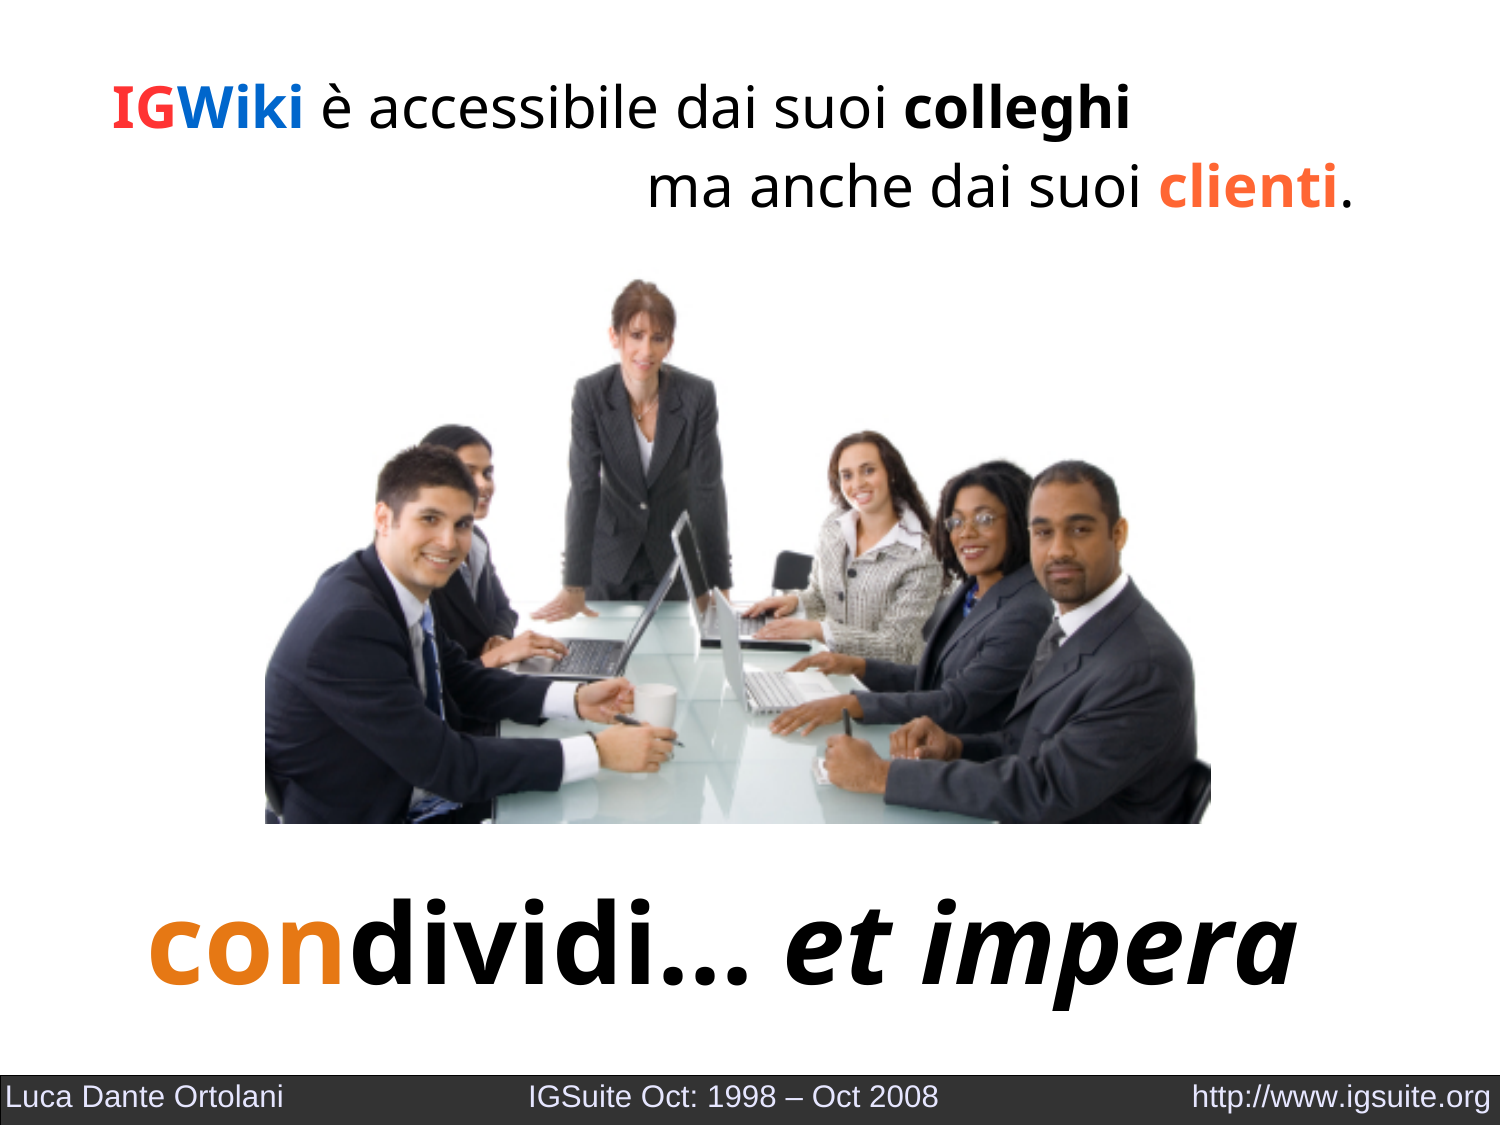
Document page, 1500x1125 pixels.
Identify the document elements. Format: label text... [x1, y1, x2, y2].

picture [265, 204, 1211, 824]
text_box Luca Dante Ortolani IGSuite Oct: 1998 – Oct 2008 http://www.igsuite.org [0, 1075, 1500, 1125]
text_box IGWiki è accessibile dai suoi colleghi ma anche dai suoi clienti. [98, 59, 1447, 204]
text_box condividi... et impera [88, 856, 1359, 1025]
